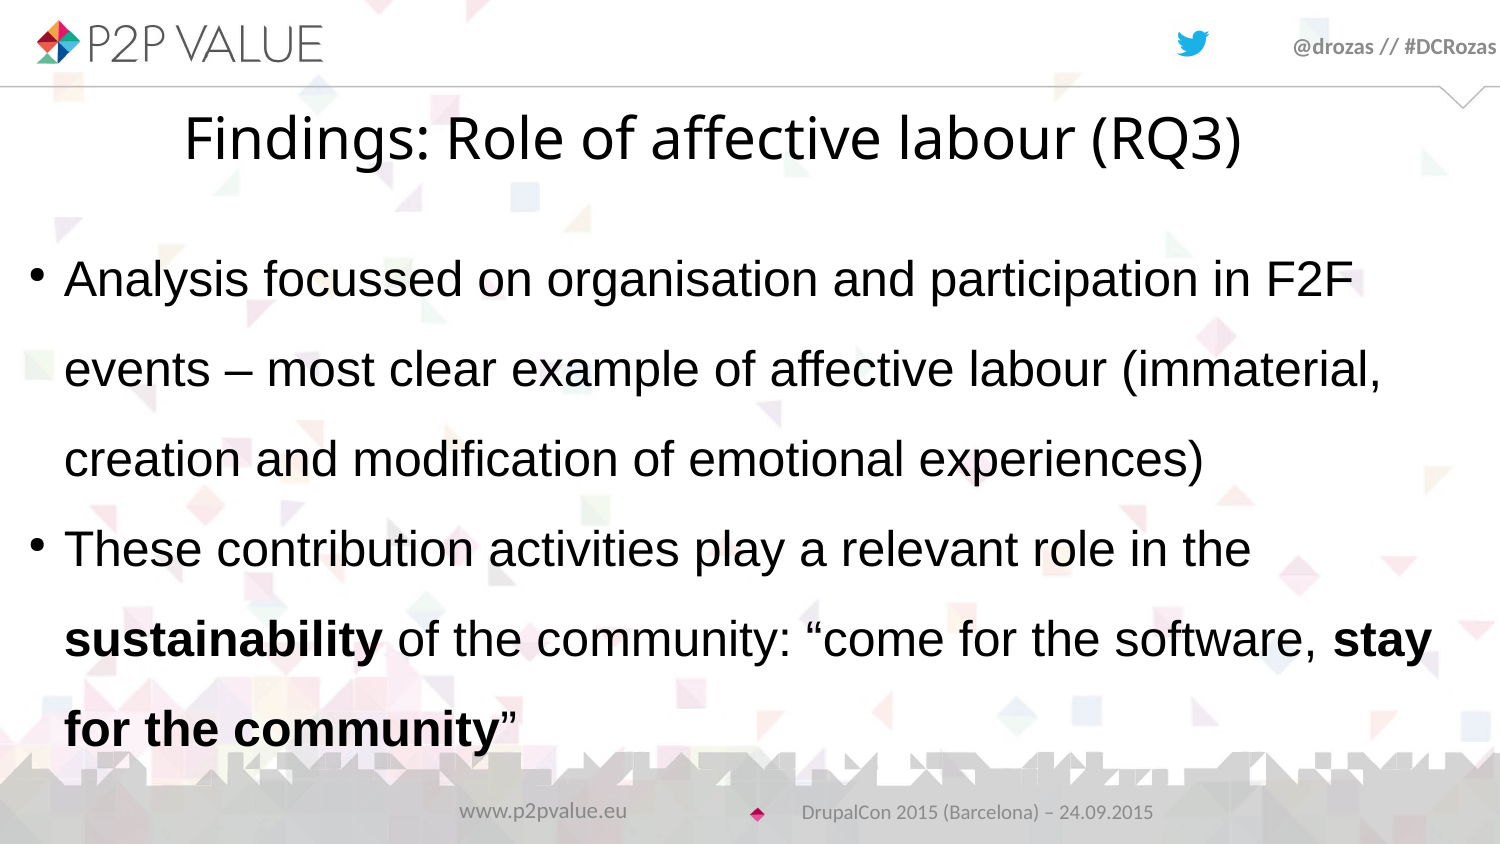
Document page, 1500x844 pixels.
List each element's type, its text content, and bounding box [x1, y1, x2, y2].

text_box @drozas // #DCRozas [1170, 15, 1500, 76]
text_box www.p2pvalue.eu [453, 789, 672, 829]
picture [0, 0, 1500, 844]
text_box DrupalCon 2015 (Barcelona) – 24.09.2015 [788, 788, 1481, 834]
subtitle Analysis focussed on organisation and participation in F2F events – most clear example of affective labour (immaterial, creation and modification of emotional experiences) These contribution activities play a relevant role in the sustainability of the community: “come for the software, stay for the community” [15, 210, 1496, 766]
title Findings: Role of affective labour (RQ3) [60, 92, 1366, 181]
